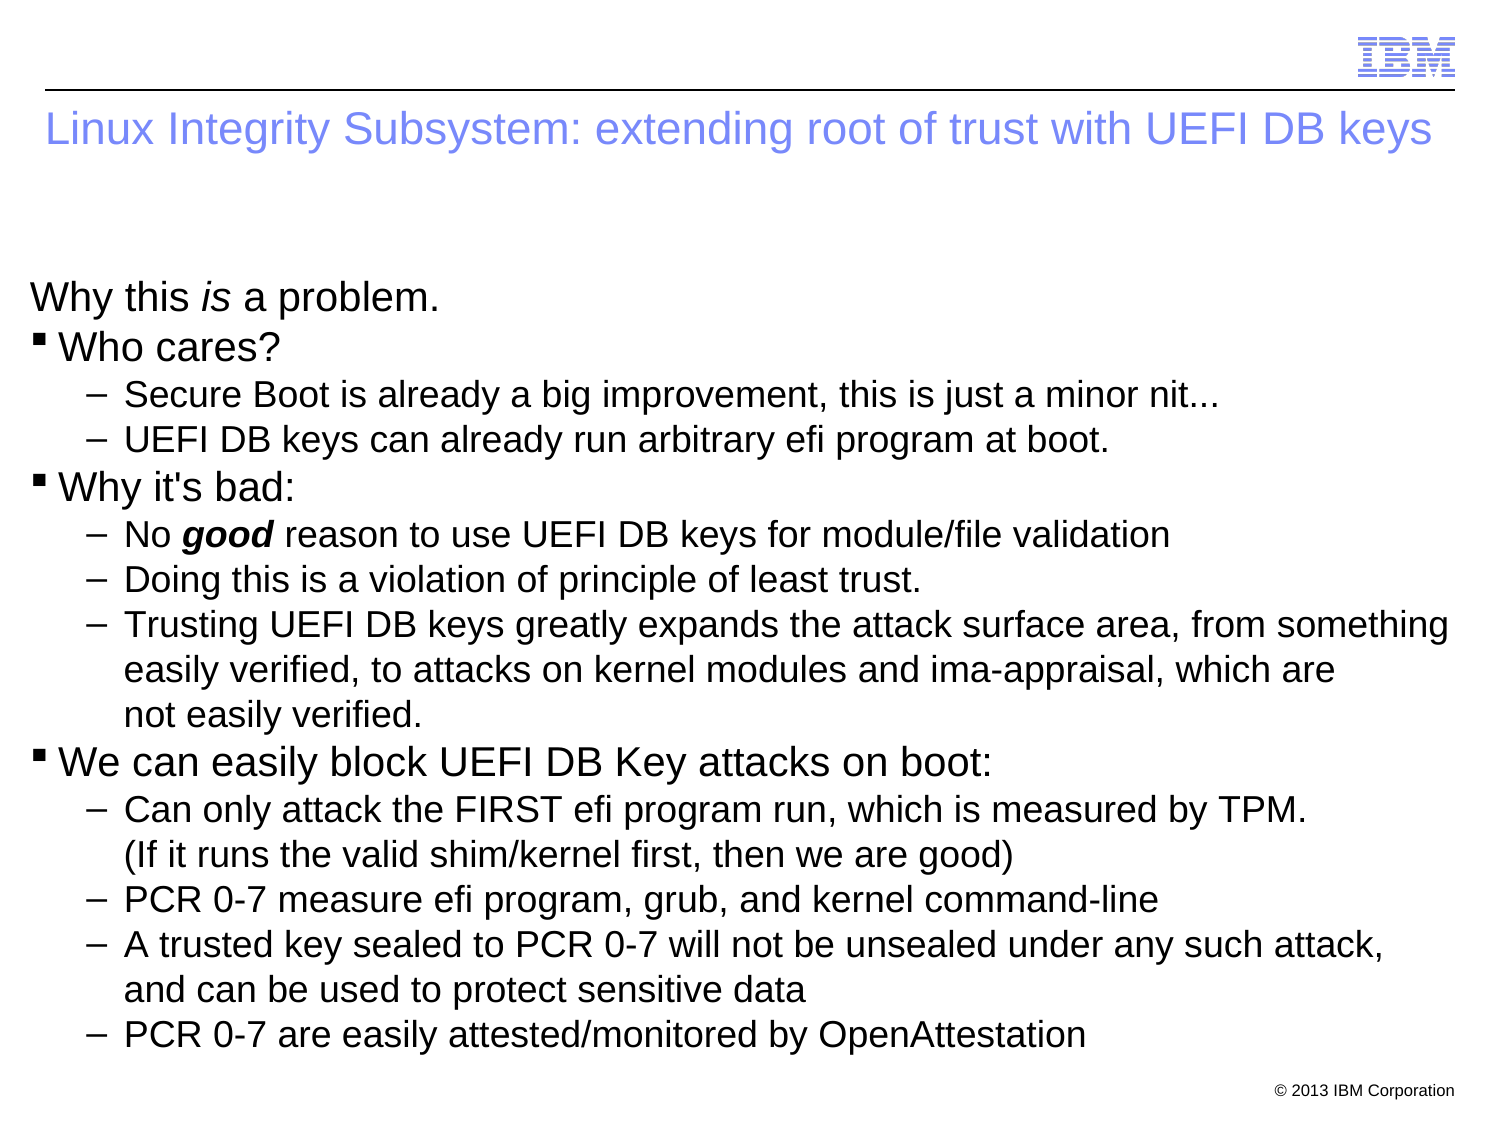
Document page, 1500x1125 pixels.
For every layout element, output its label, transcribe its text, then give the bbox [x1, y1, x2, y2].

picture [1358, 37, 1455, 77]
title Linux Integrity Subsystem: extending root of trust with UEFI DB keys [29, 97, 1455, 218]
text_box Why this is a problem. Who cares? Secure Boot is already a big improvement, this is just a minor nit... UEFI DB keys can already run arbitrary efi program at boot. Why it's bad: No good reason to use UEFI DB keys for module/file validation Doing this is a violation of principle of least trust. Trusting UEFI DB keys greatly expands the attack surface area, from something easily verified, to attacks on kernel modules and ima-appraisal, which are not easily verified. We can easily block UEFI DB Key attacks on boot: Can only attack the FIRST efi program run, which is measured by TPM. (If it runs the valid shim/kernel first, then we are good) PCR 0-7 measure efi program, grub, and kernel command-line A trusted key sealed to PCR 0-7 will not be unsealed under any such attack, and can be used to protect sensitive data PCR 0-7 are easily attested/monitored by OpenAttestation [15, 262, 1486, 1125]
